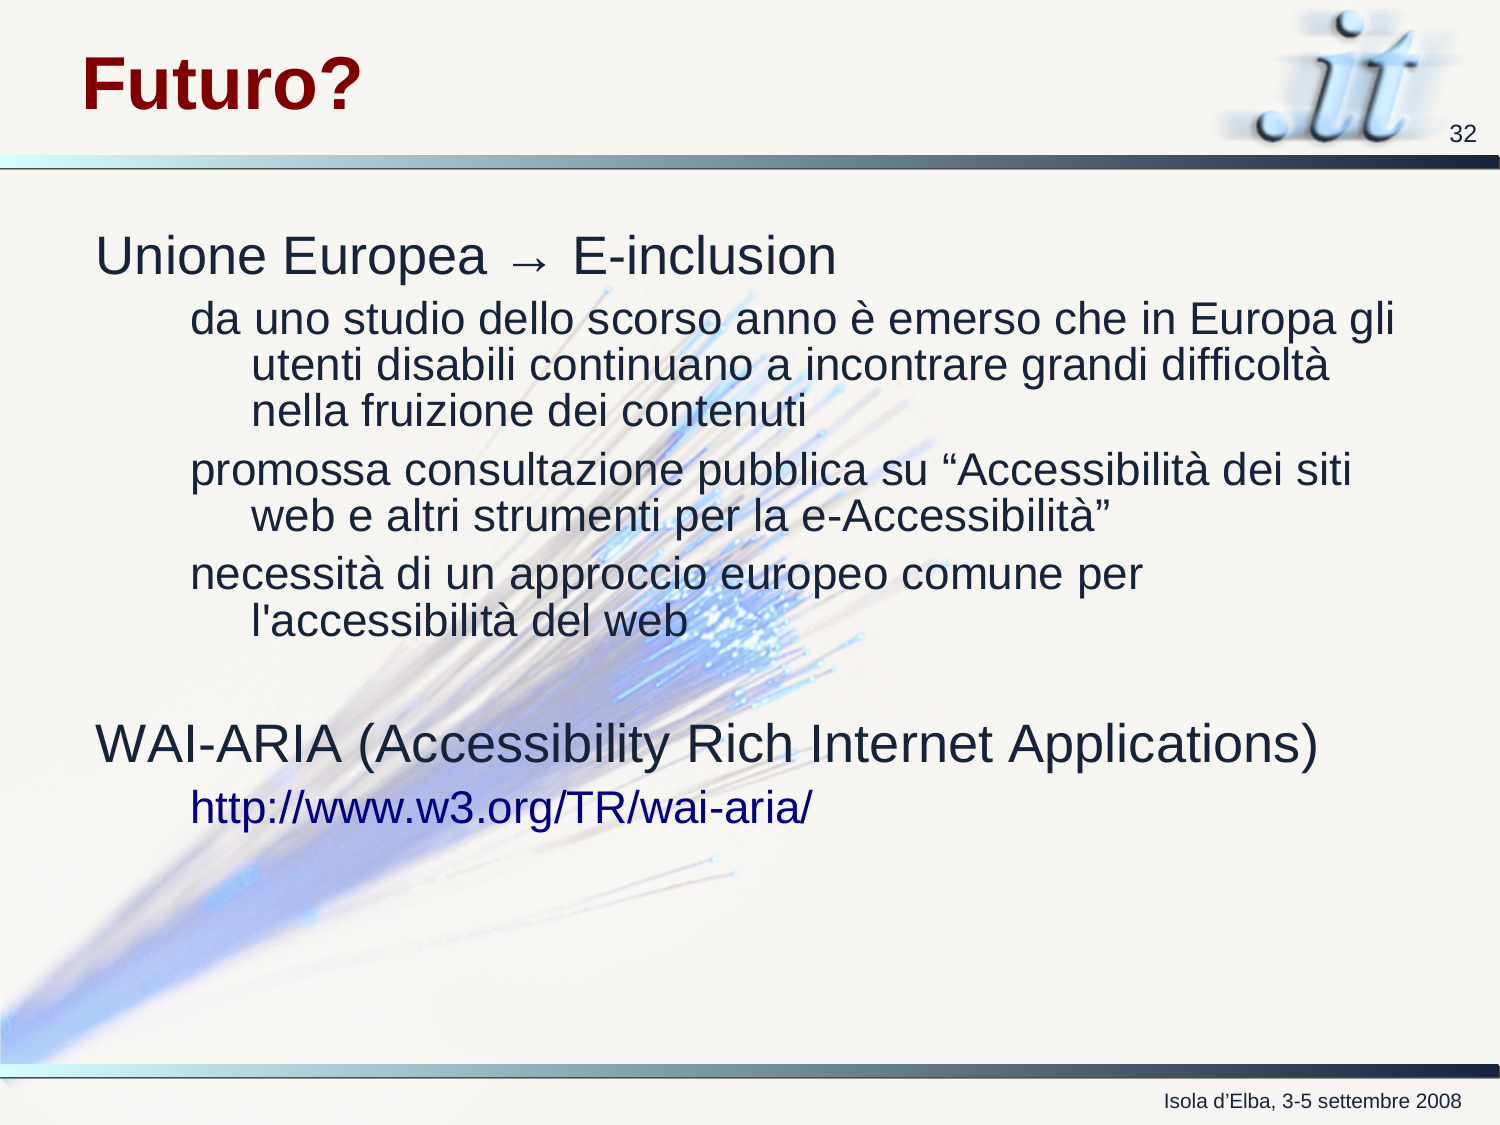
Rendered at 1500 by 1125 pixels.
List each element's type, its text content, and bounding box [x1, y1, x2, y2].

picture [0, 1079, 1500, 1125]
picture [0, 0, 1500, 157]
picture [0, 170, 1500, 1066]
title Futuro? [81, 25, 1198, 148]
list Unione Europea → E-inclusion da uno studio dello scorso anno è emerso che in Europa gli utenti disabili continuano a incontrare grandi difficoltà nella fruizione dei contenuti promossa consultazione pubblica su “Accessibilità dei siti web e altri strumenti per la e-Accessibilità” necessità di un approccio europeo comune per l'accessibilità del web WAI-ARIA (Accessibility Rich Internet Applications) http://www.w3.org/TR/wai-aria/ [81, 222, 1425, 1019]
